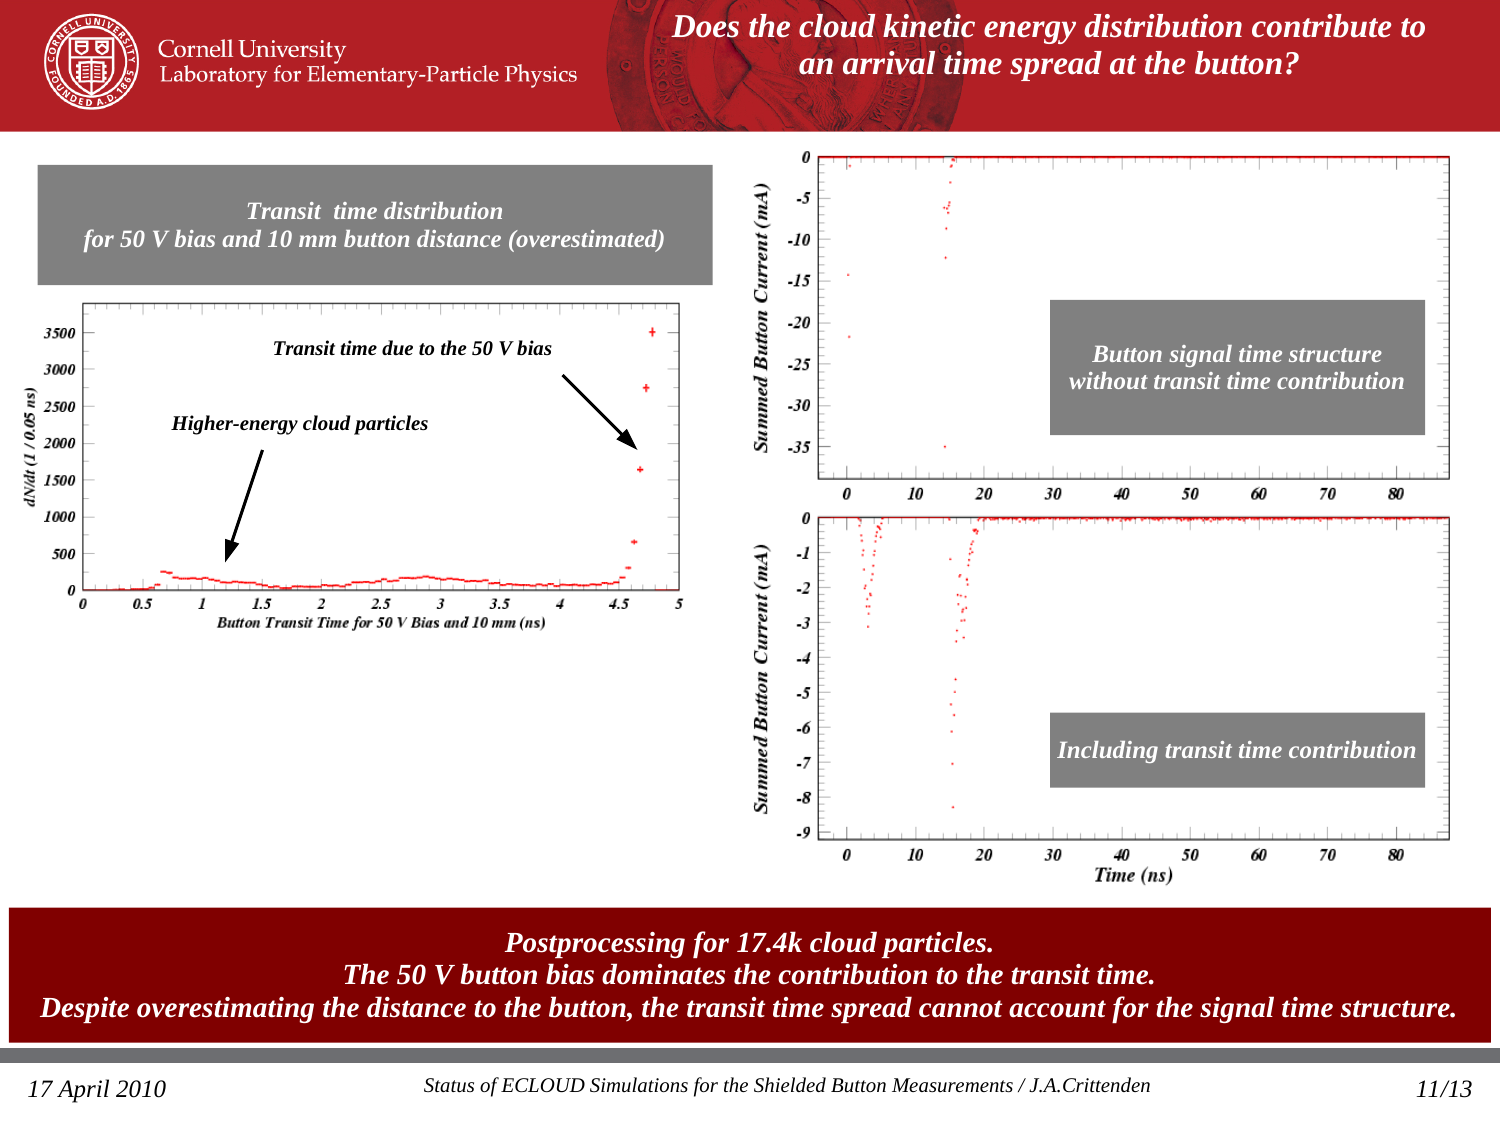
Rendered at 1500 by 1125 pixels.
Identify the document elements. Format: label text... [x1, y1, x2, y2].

picture [742, 149, 1463, 892]
text_box Button signal time structure without transit time contribution [1050, 299, 1426, 436]
picture [0, 0, 1500, 132]
picture [15, 299, 691, 638]
text_box Transit time due to the 50 V bias [225, 329, 601, 376]
text_box Including transit time contribution [1050, 712, 1426, 788]
text_box Higher-energy cloud particles [112, 404, 488, 451]
text_box Does the cloud kinetic energy distribution contribute to an arrival time spread at the button? [599, 0, 1500, 113]
text_box Transit time distribution for 50 V bias and 10 mm button distance (overestimated) [37, 164, 713, 286]
text_box Postprocessing for 17.4k cloud particles. The 50 V button bias dominates the contribution to the transit time. Despite overestimating the distance to the button, the transit time spread cannot account for the signal time structure. [8, 907, 1491, 1043]
